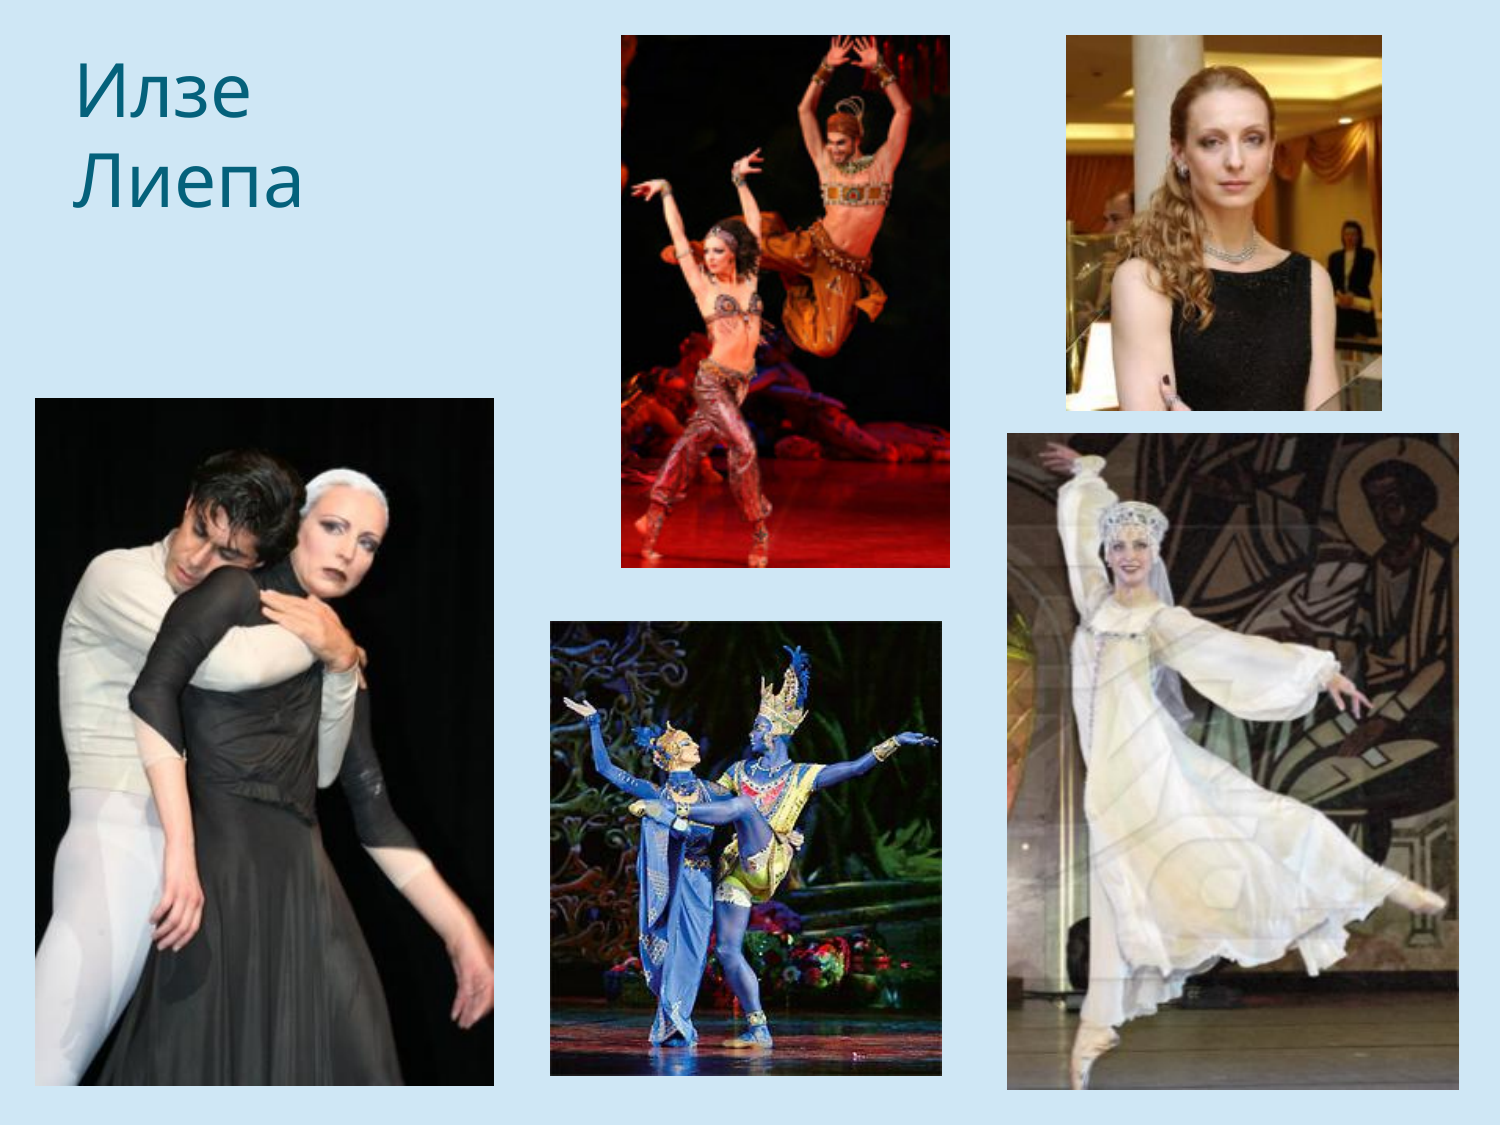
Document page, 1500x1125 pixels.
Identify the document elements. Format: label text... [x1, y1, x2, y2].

picture [621, 35, 950, 568]
picture [1066, 35, 1382, 411]
picture [1007, 433, 1459, 1090]
title Илзе Лиепа [58, 35, 490, 148]
picture [550, 621, 942, 1076]
picture [35, 398, 494, 1086]
